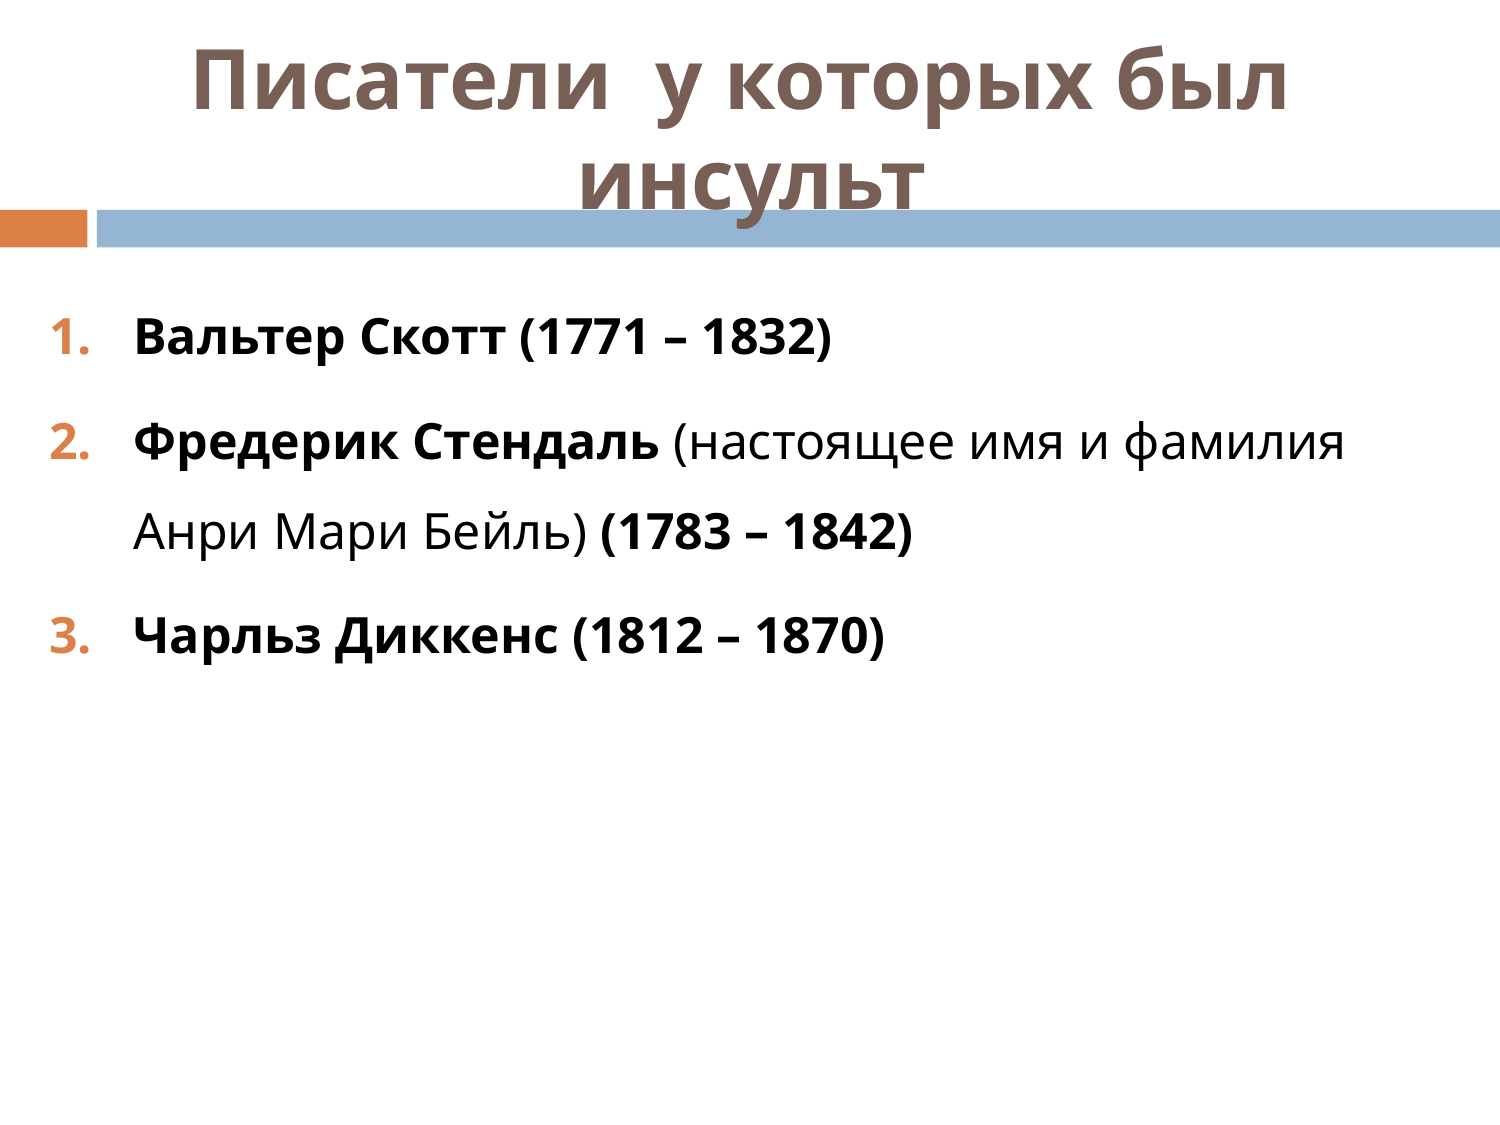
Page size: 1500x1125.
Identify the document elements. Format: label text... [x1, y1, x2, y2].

title Писатели у которых был инсульт [3, 19, 1500, 182]
list Вальтер Скотт (1771 – 1832) Фредерик Стендаль (настоящее имя и фамилия Анри Мари Бейль) (1783 – 1842) Чарльз Диккенс (1812 – 1870) [34, 267, 1469, 1005]
